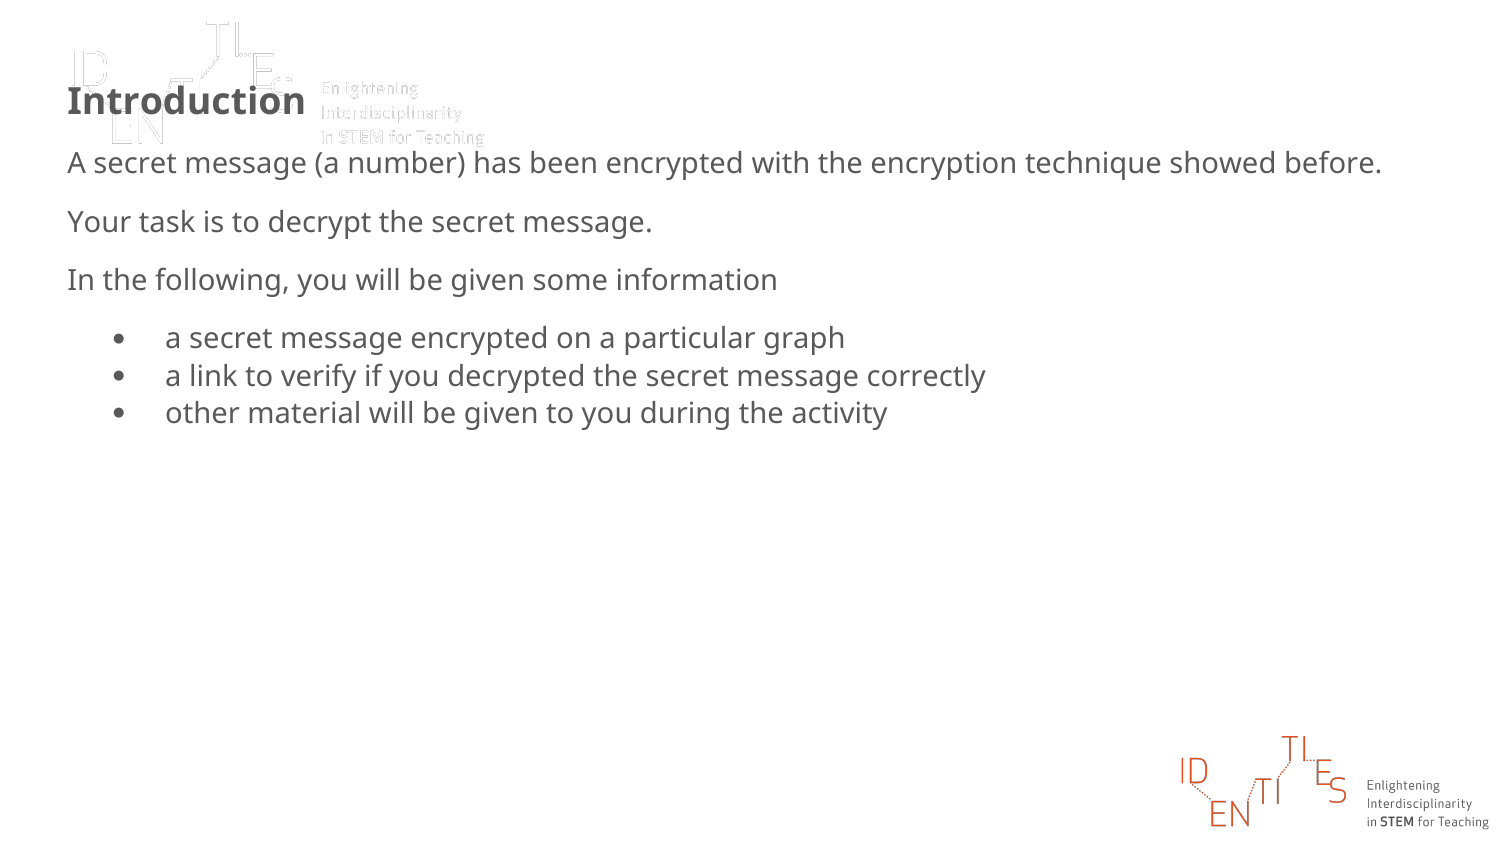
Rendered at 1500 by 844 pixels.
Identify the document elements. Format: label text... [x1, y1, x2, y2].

picture [71, 18, 485, 65]
text_box Introduction A secret message (a number) has been encrypted with the encryption technique showed before. Your task is to decrypt the secret message. In the following, you will be given some information a secret message encrypted on a particular graph a link to verify if you decrypted the secret message correctly other material will be given to you during the activity [52, 65, 1448, 699]
picture [1181, 733, 1489, 832]
